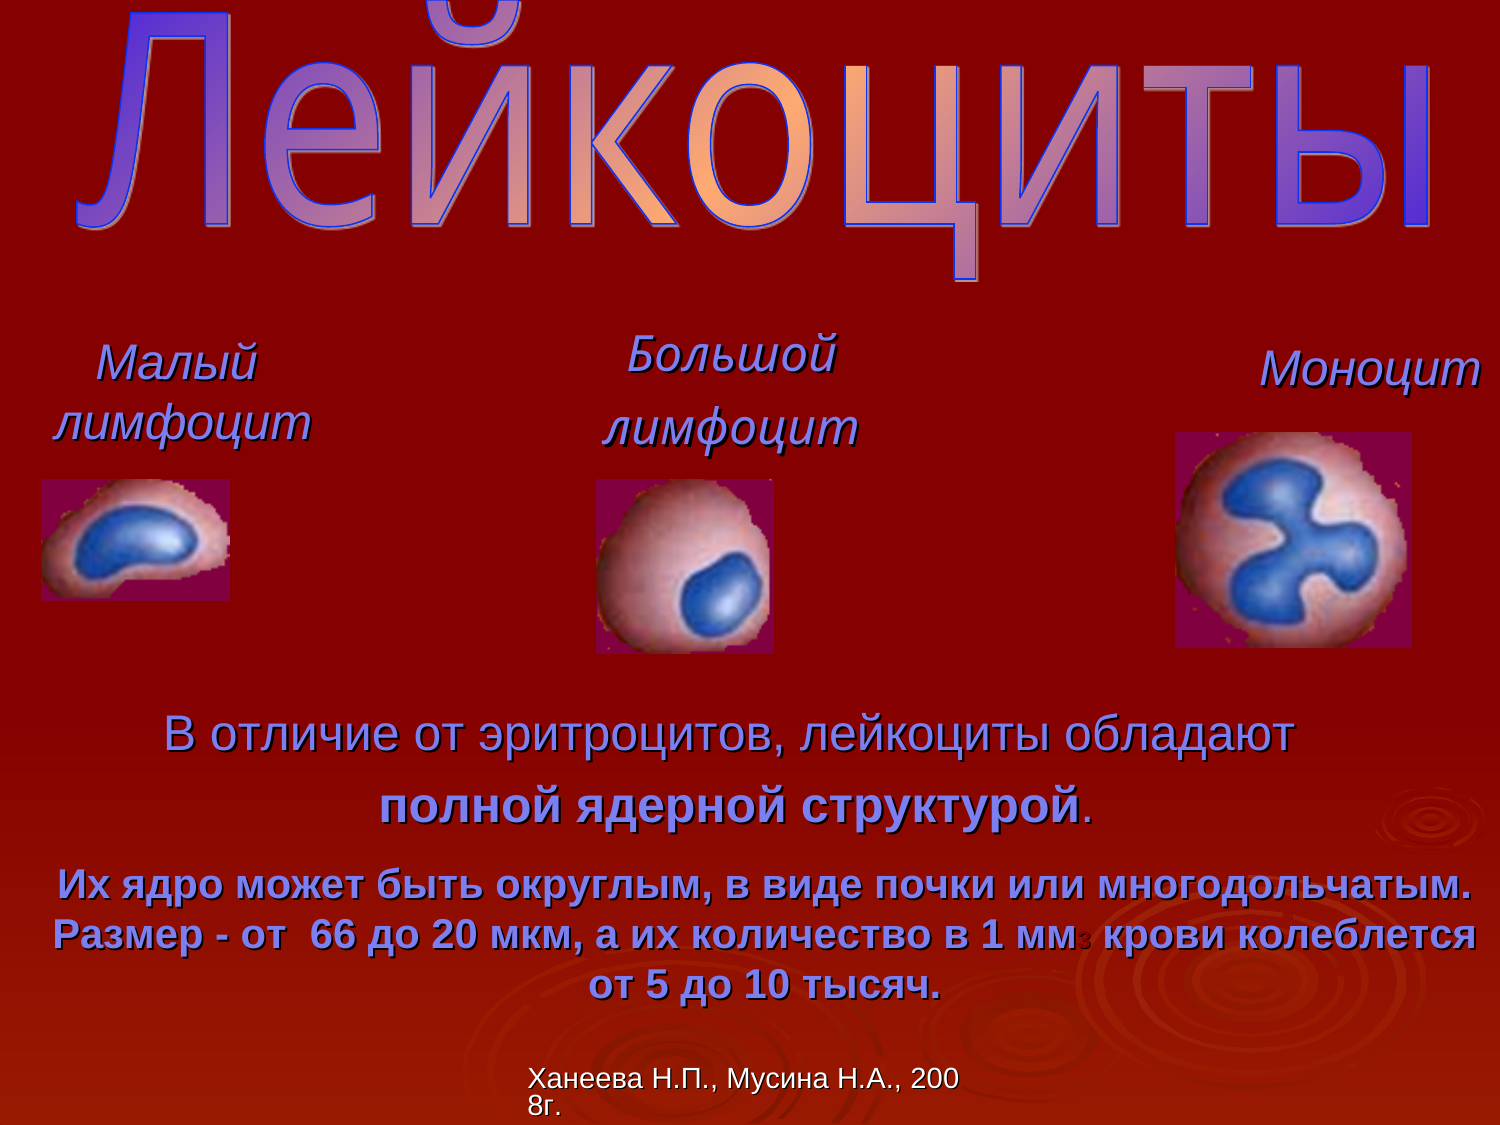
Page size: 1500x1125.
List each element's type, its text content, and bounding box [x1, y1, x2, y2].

text_box Лейкоциты [1000, 65, 1118, 224]
text_box Лейкоциты [1143, 65, 1251, 224]
picture [41, 479, 230, 601]
text_box Лейкоциты [570, 65, 677, 224]
text_box Лейкоциты [1405, 65, 1427, 224]
text_box Лейкоциты [1276, 65, 1384, 224]
text_box Моноцит [1222, 290, 1372, 441]
text_box Лейкоциты [688, 62, 811, 227]
text_box Лейкоциты [76, 12, 228, 228]
text_box Их ядро может быть округлым, в виде почки или многодольчатым. Размер - от 66 до 20 мкм, а их количество в 1 мм3 крови колеблется от 5 до 10 тысяч. [29, 848, 1500, 1015]
text_box Лейкоциты [264, 62, 378, 227]
list Большой лимфоцит [513, 314, 892, 457]
text_box В отличие от эритроцитов, лейкоциты обладают полной ядерной структурой. [0, 692, 1459, 841]
text_box Малый лимфоцит [0, 314, 272, 465]
text_box Моноцит [1364, 364, 1373, 382]
text_box Лейкоциты [411, 65, 528, 224]
picture [1175, 432, 1412, 648]
picture [596, 479, 774, 654]
text_box Лейкоциты [426, 0, 519, 45]
text_box Лейкоциты [844, 65, 976, 279]
